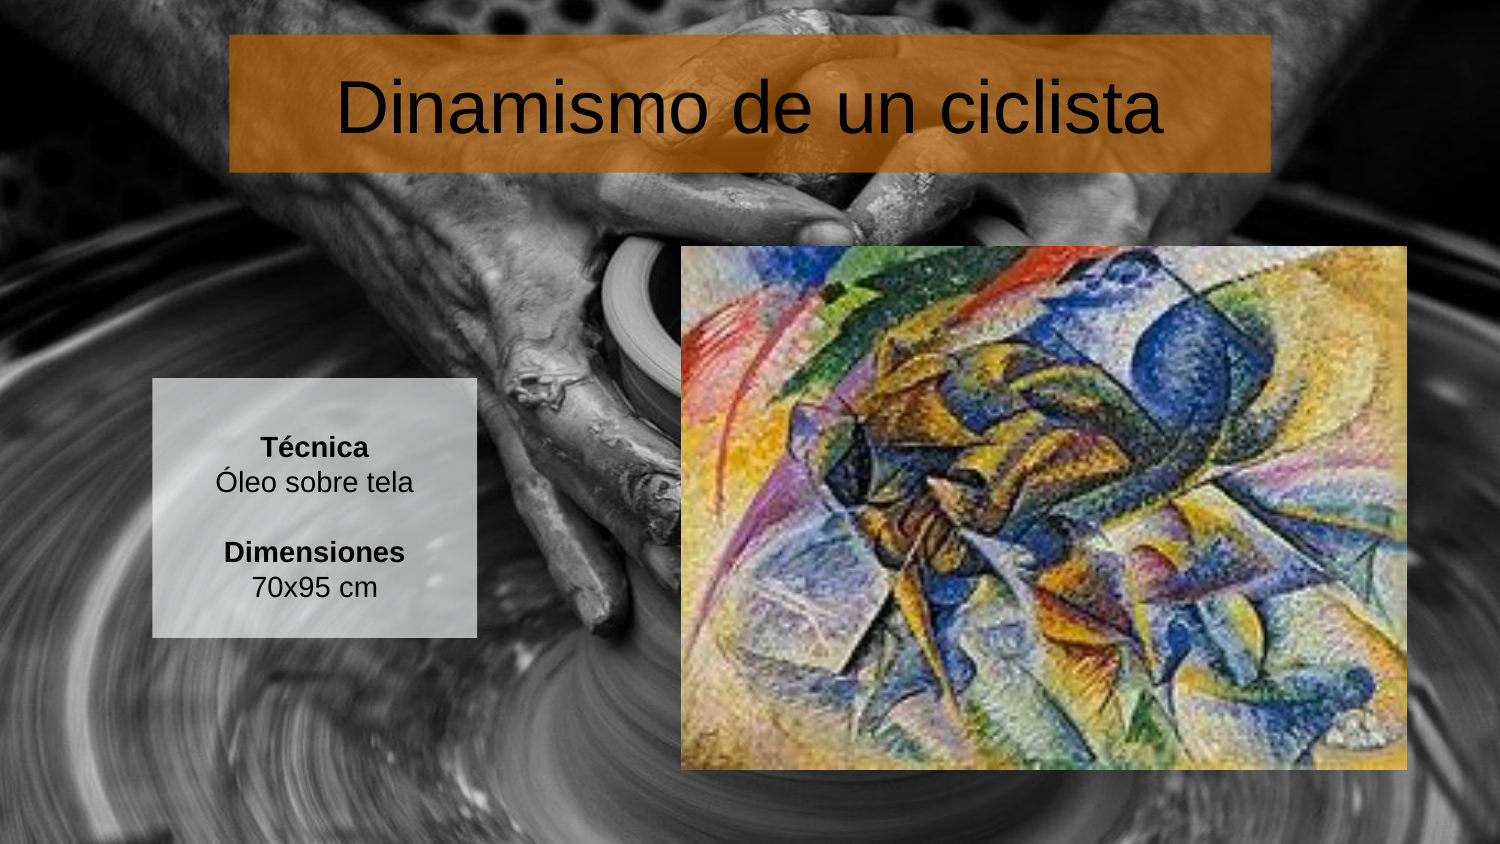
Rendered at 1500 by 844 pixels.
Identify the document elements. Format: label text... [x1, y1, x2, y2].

text_box Técnica Óleo sobre tela Dimensiones 70x95 cm [152, 378, 478, 638]
title Dinamismo de un ciclista [229, 34, 1271, 173]
picture [0, 0, 1500, 844]
